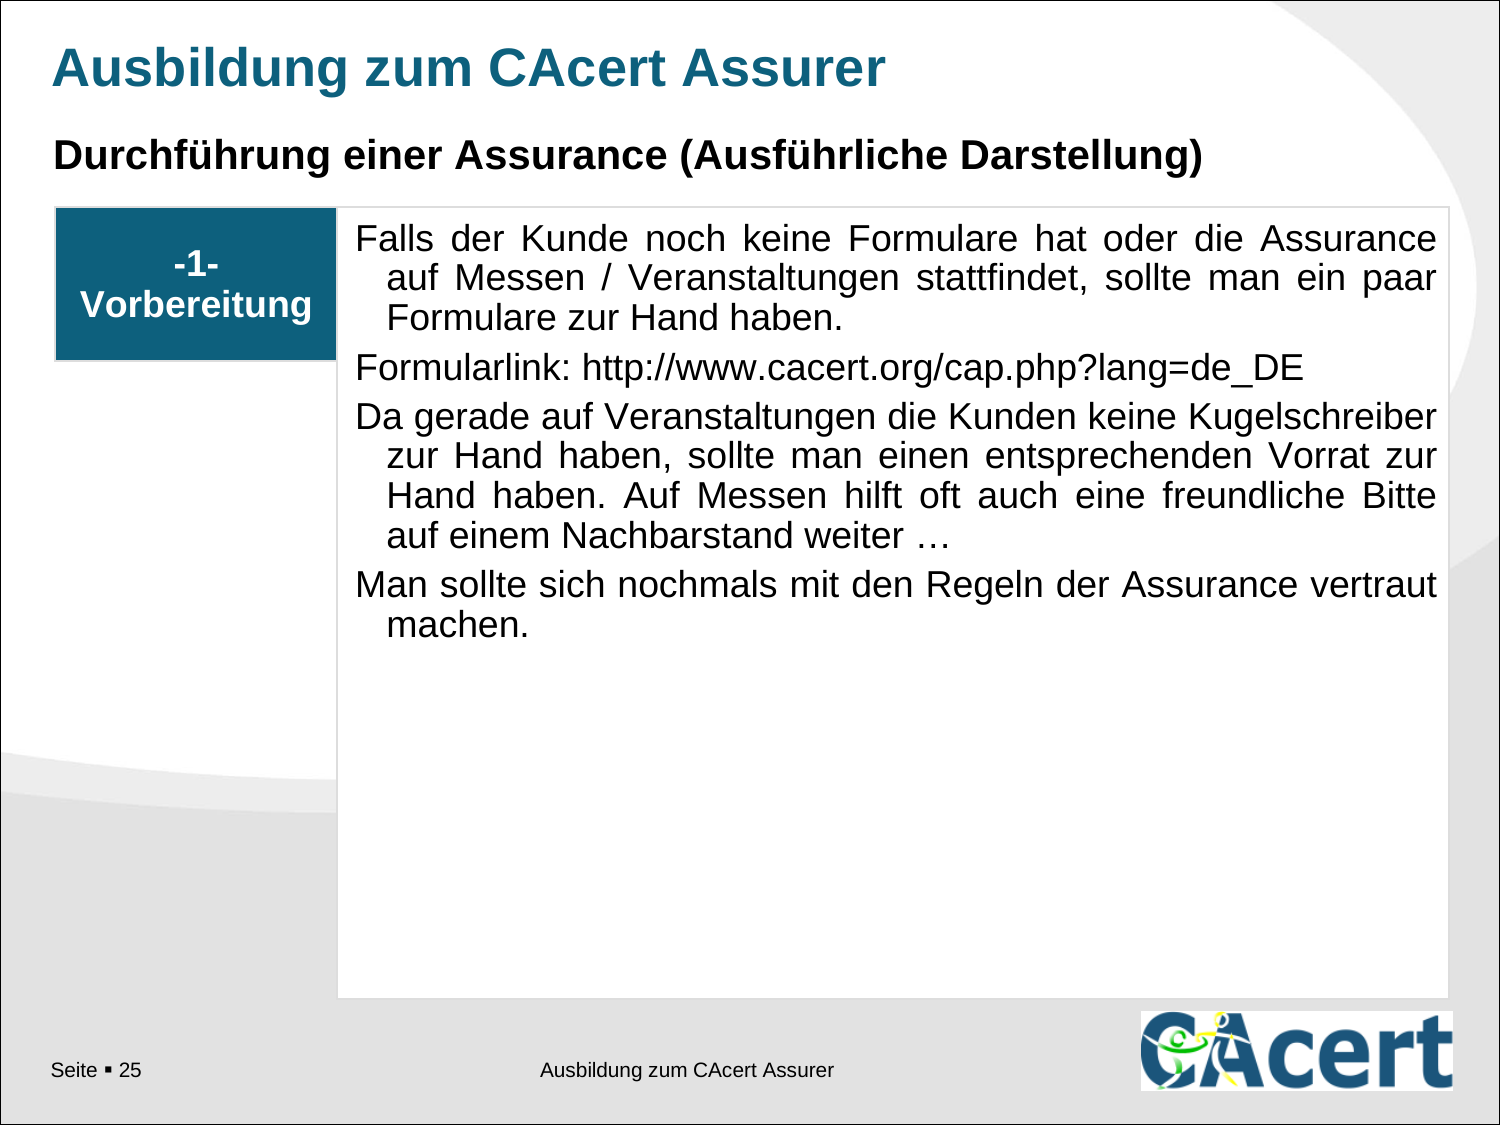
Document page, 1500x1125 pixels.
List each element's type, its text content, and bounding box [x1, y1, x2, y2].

text_box Durchführung einer Assurance (Ausführliche Darstellung) [53, 125, 1451, 185]
text_box Falls der Kunde noch keine Formulare hat oder die Assurance auf Messen / Veranstaltungen stattfindet, sollte man ein paar Formulare zur Hand haben. Formularlink: http://www.cacert.org/cap.php?lang=de_DE Da gerade auf Veranstaltungen die Kunden keine Kugelschreiber zur Hand haben, sollte man einen entsprechenden Vorrat zur Hand haben. Auf Messen hilft oft auch eine freundliche Bitte auf einem Nachbarstand weiter … Man sollte sich nochmals mit den Regeln der Assurance vertraut machen. [337, 207, 1450, 1000]
picture [1, 1, 1499, 1124]
title Ausbildung zum CAcert Assurer [51, 19, 1450, 118]
text_box -1- Vorbereitung [55, 207, 337, 361]
